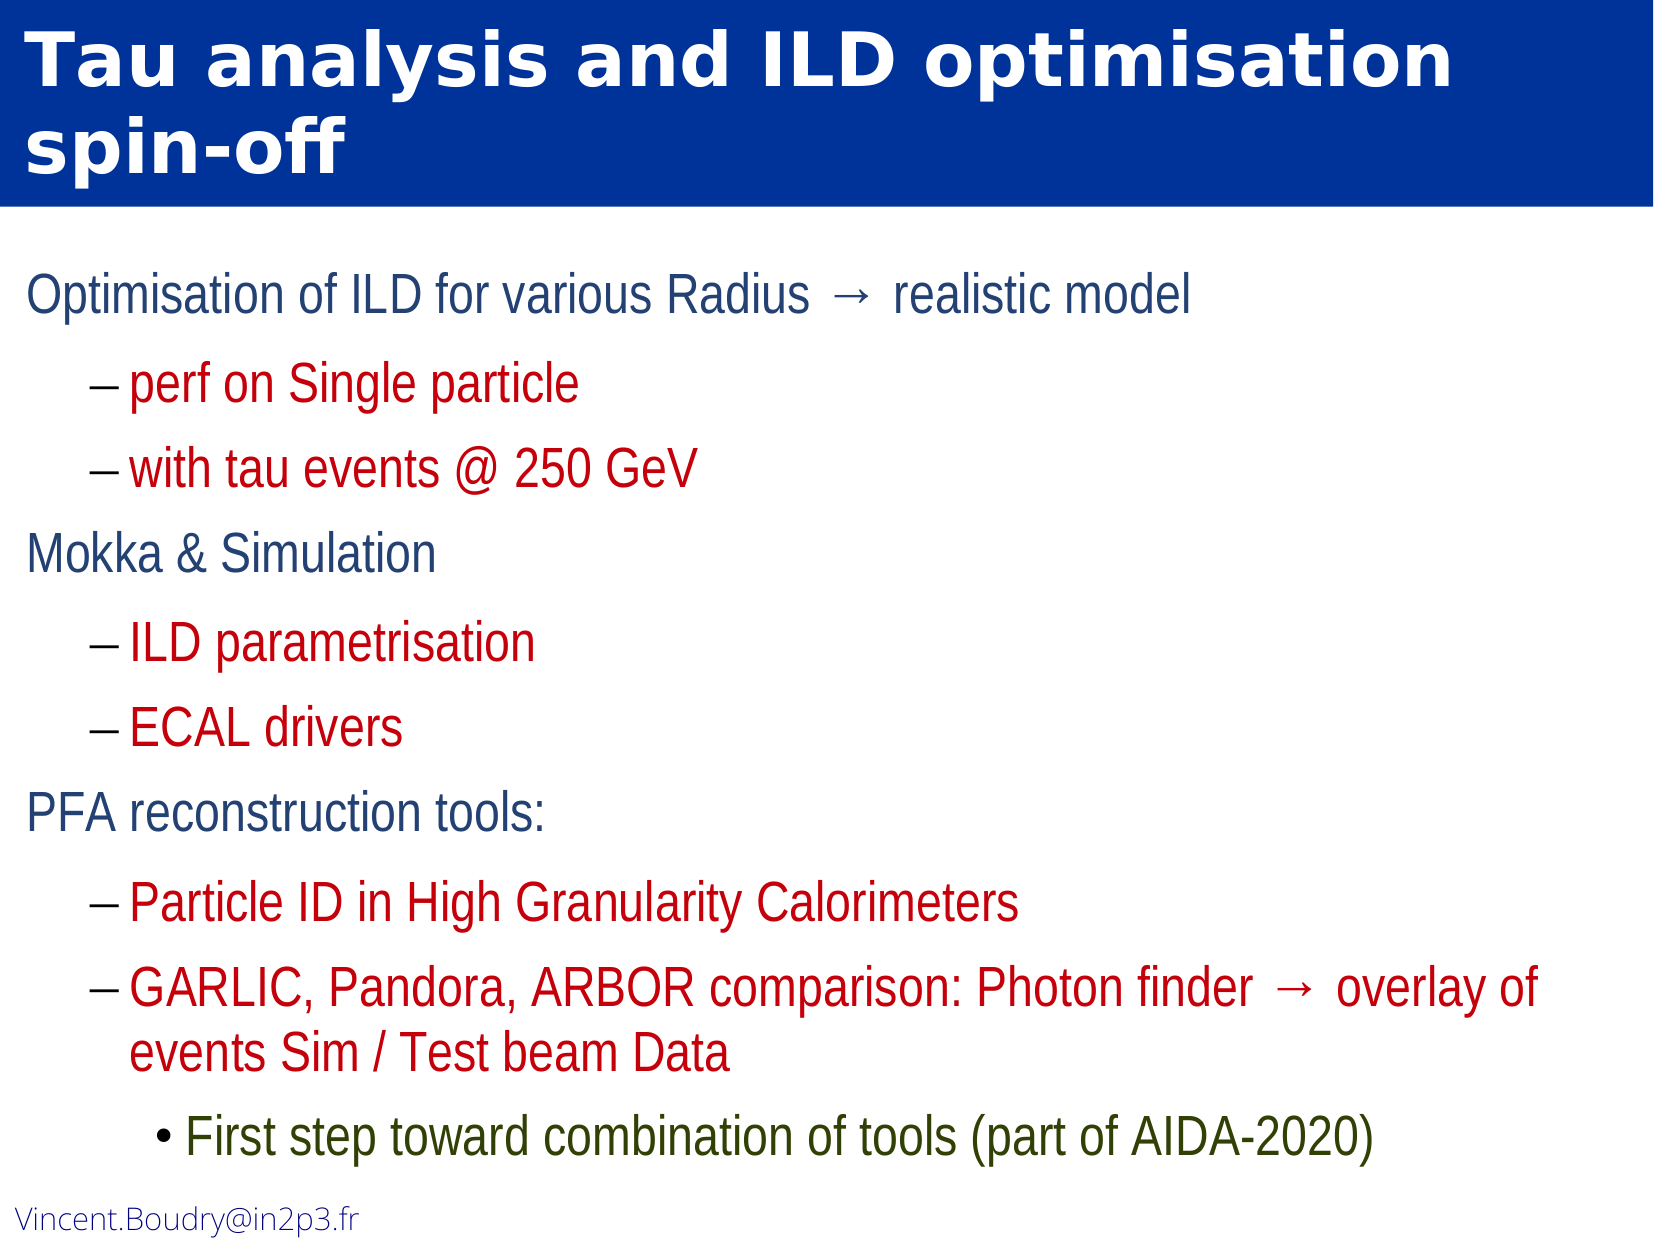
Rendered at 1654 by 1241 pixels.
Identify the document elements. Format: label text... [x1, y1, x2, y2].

title Tau analysis and ILD optimisation spin-off [24, 16, 1635, 191]
list Optimisation of ILD for various Radius → realistic model perf on Single particle with tau events @ 250 GeV Mokka & Simulation ILD parametrisation ECAL drivers PFA reconstruction tools: Particle ID in High Granularity Calorimeters GARLIC, Pandora, ARBOR comparison: Photon finder → overlay of events Sim / Test beam Data First step toward combination of tools (part of AIDA-2020) [26, 260, 1631, 1172]
